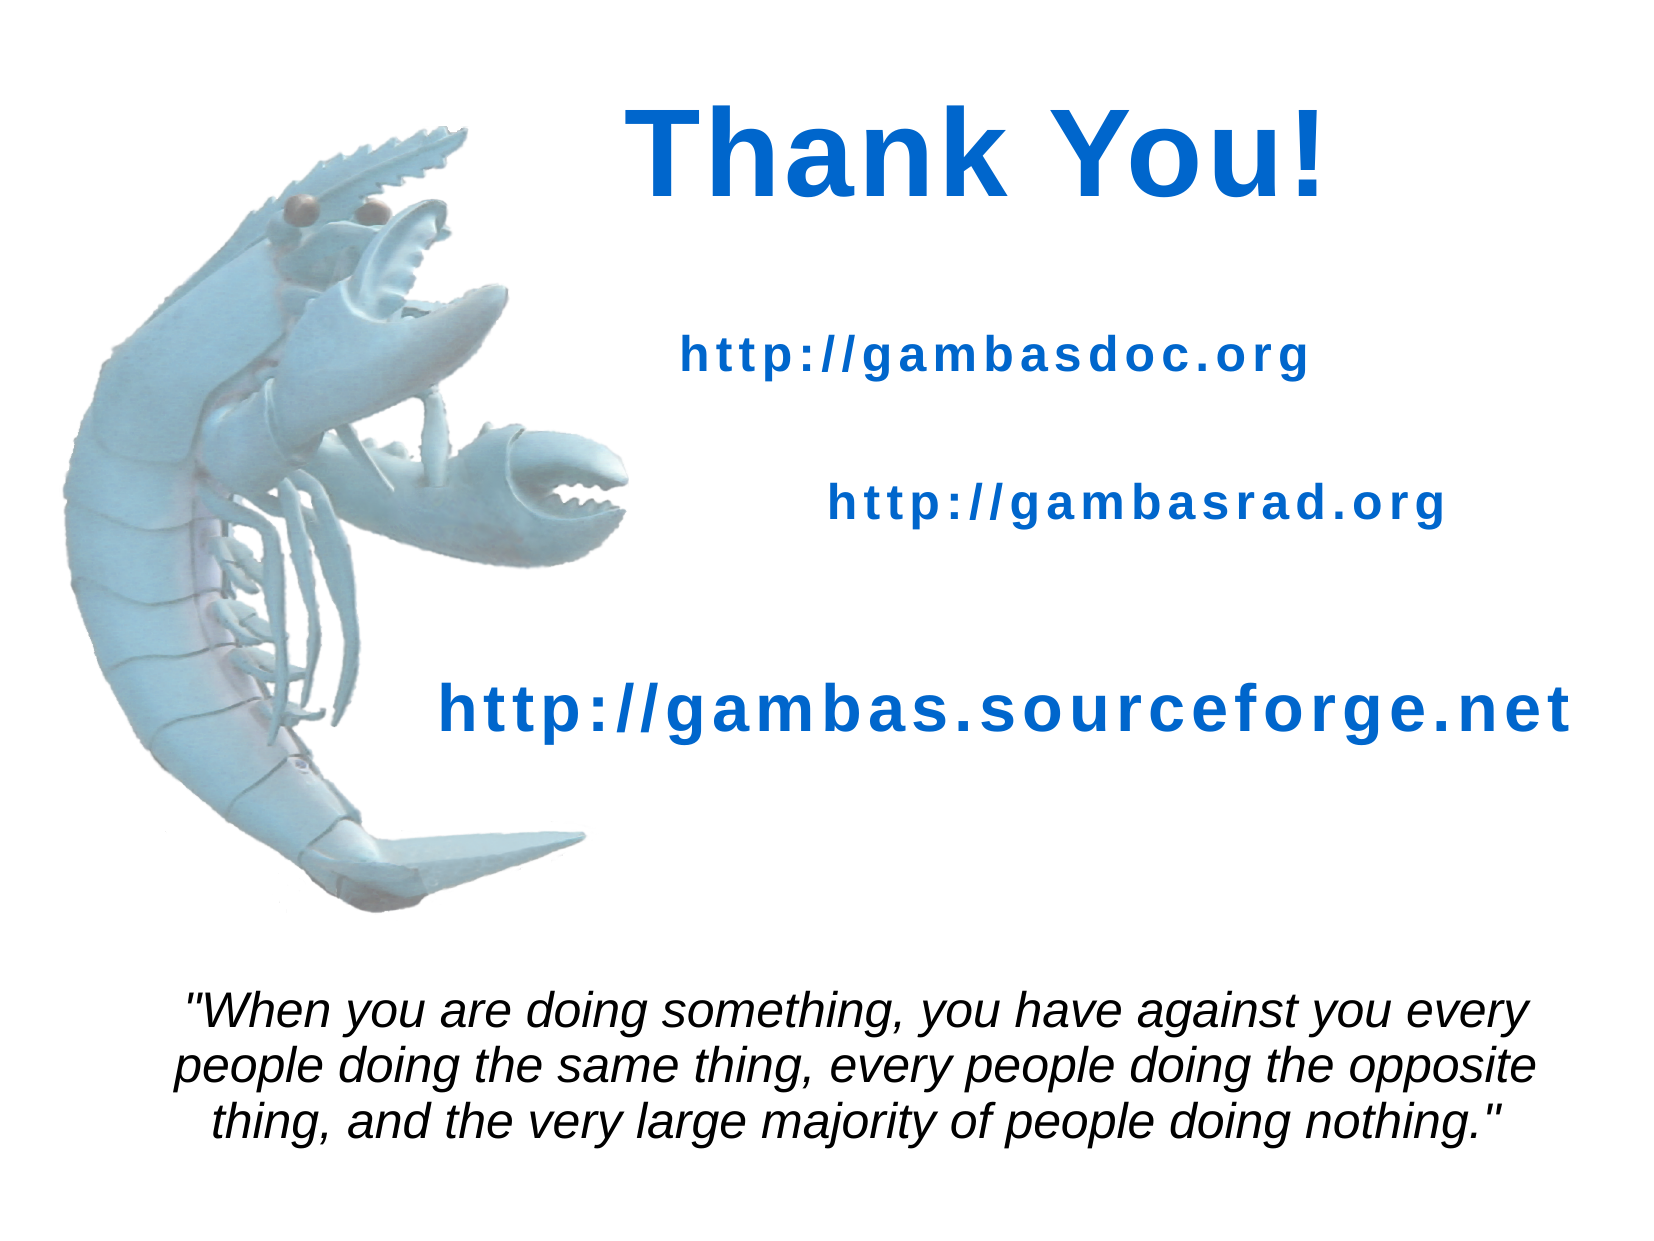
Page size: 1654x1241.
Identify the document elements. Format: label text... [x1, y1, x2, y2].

text_box http://gambasrad.org [826, 442, 1536, 562]
picture [59, 126, 629, 945]
text_box "When you are doing something, you have against you every people doing the same thing, every people doing the opposite thing, and the very large majority of people doing nothing." [147, 974, 1565, 1157]
title Thank You! [383, 49, 1571, 257]
text_box http://gambasdoc.org [679, 295, 1388, 414]
subtitle http://gambas.sourceforge.net [437, 649, 1625, 768]
